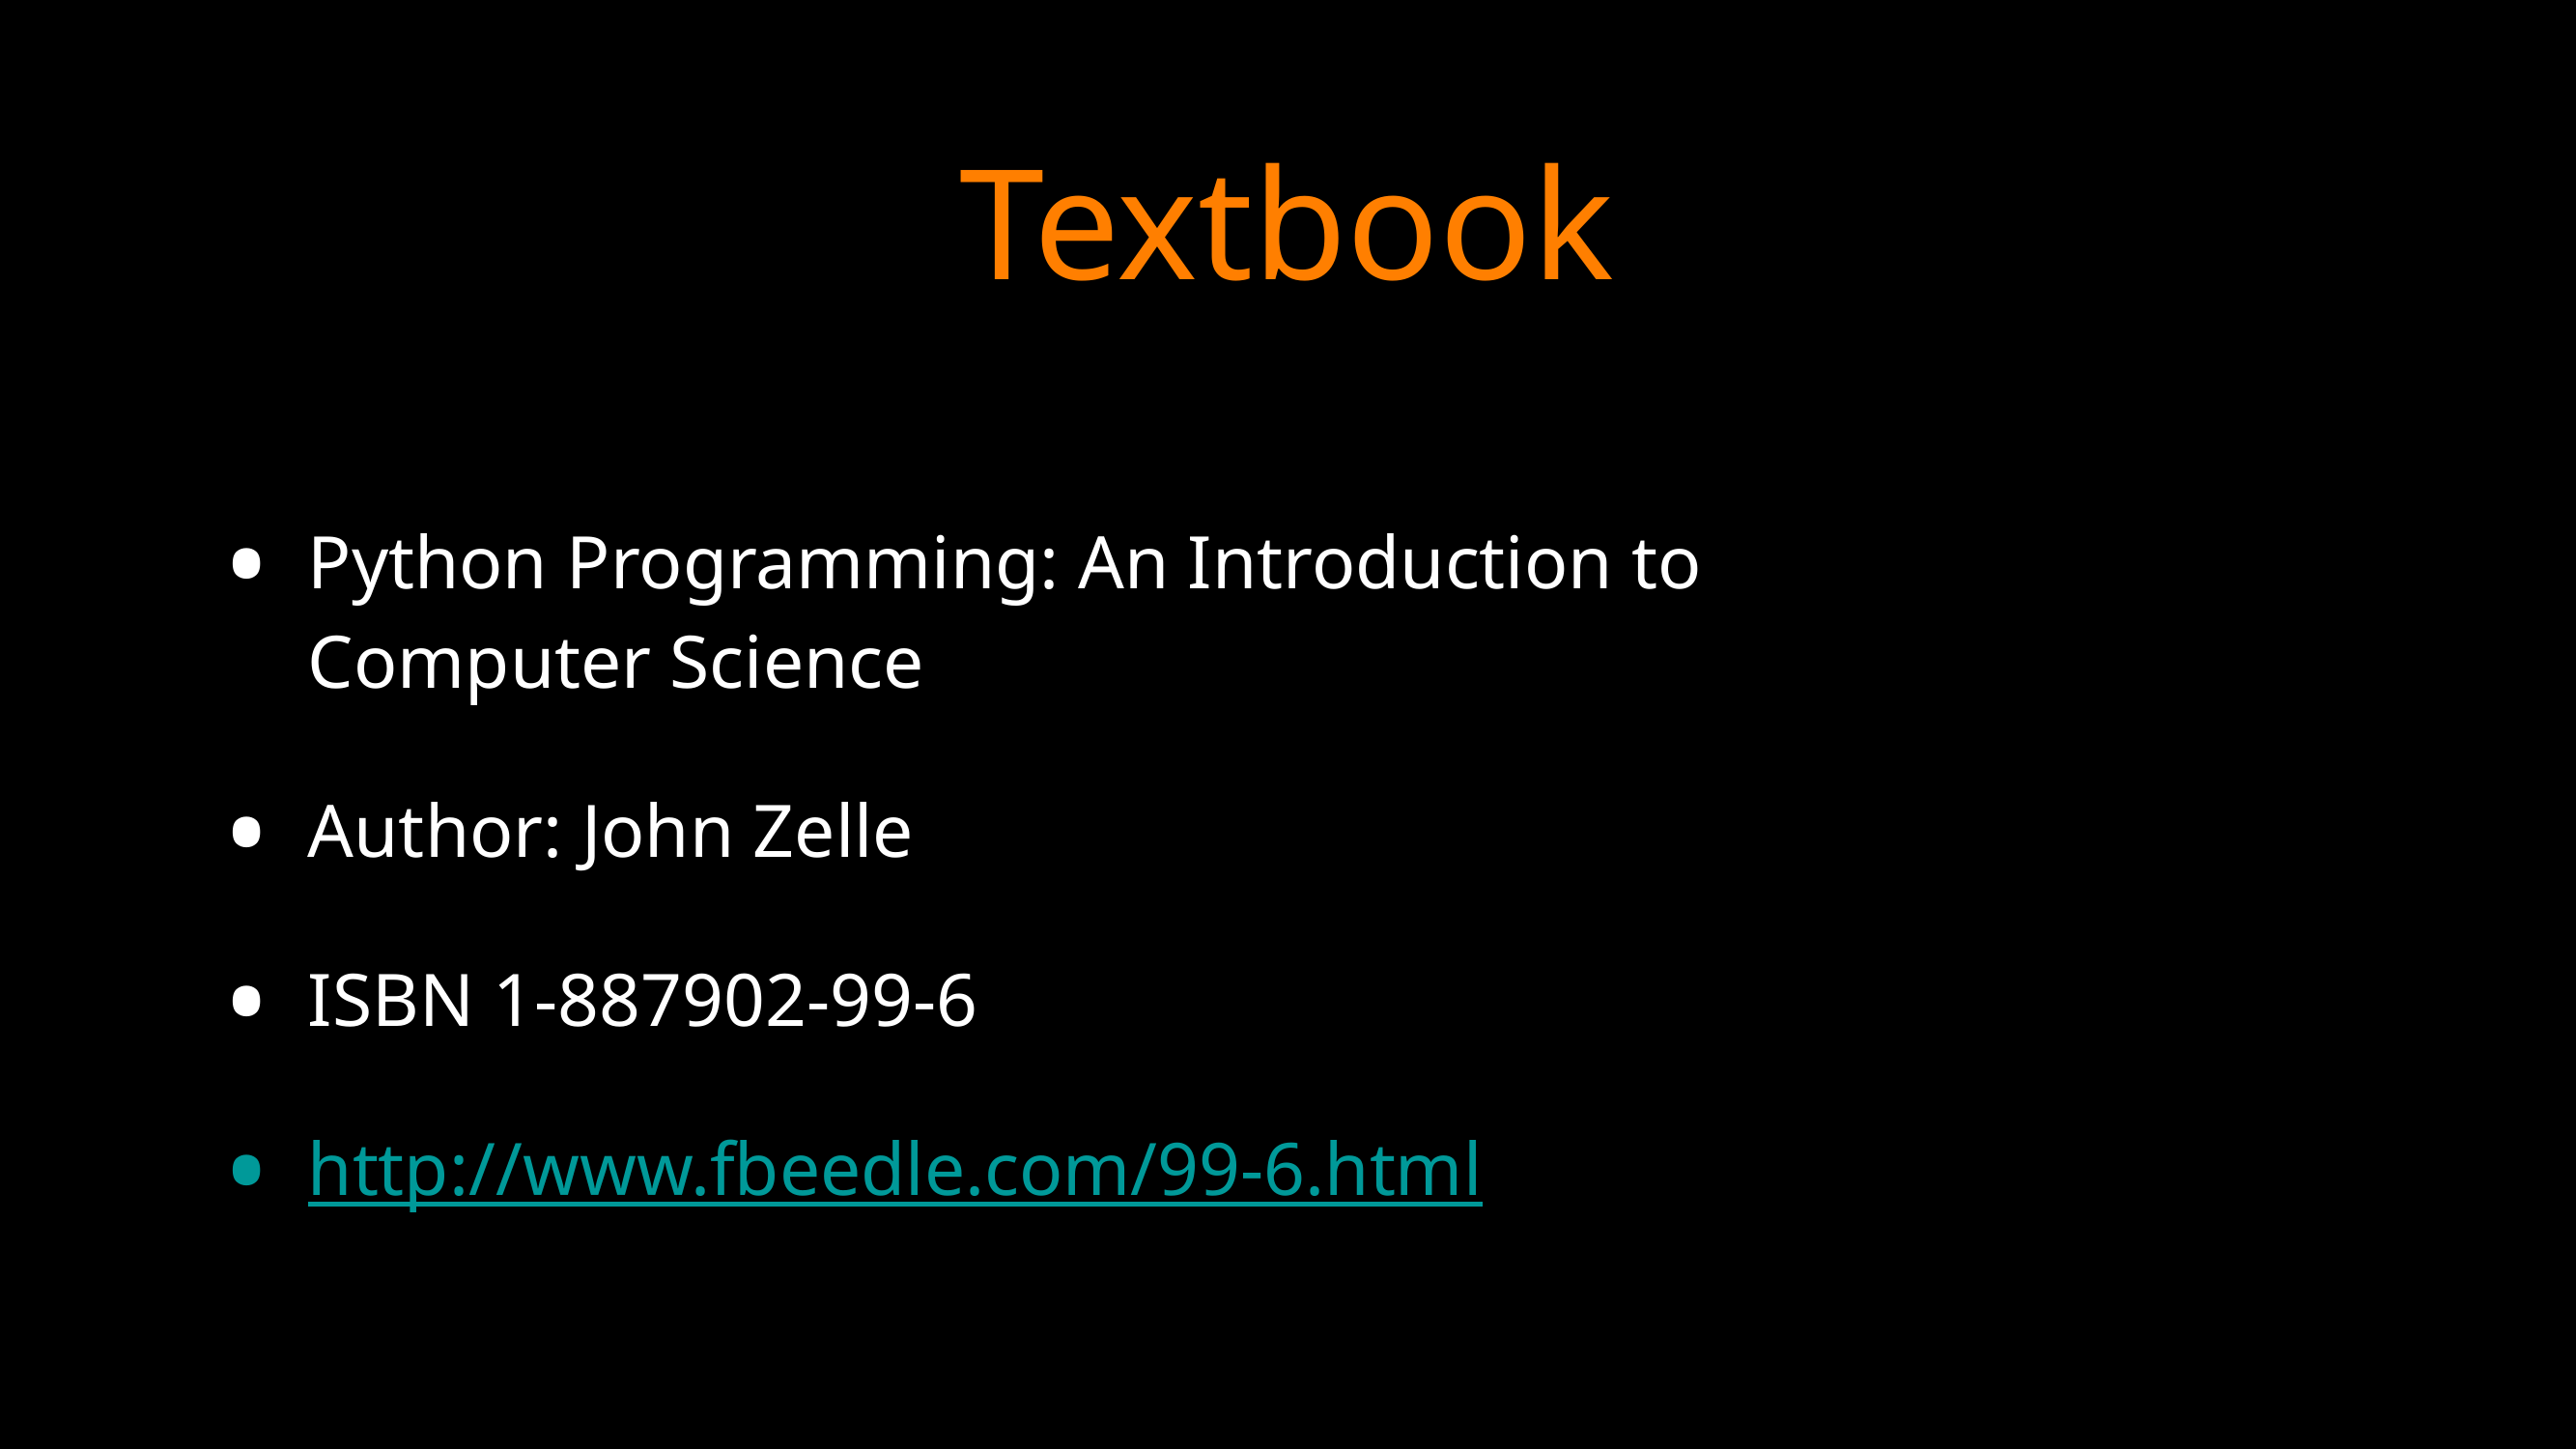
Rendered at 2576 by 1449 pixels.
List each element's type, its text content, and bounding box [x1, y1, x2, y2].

title Textbook [183, 38, 2392, 403]
list Python Programming: An Introduction to Computer Science Author: John Zelle ISBN 1-887902-99-6 http://www.fbeedle.com/99-6.html [183, 412, 1820, 1317]
